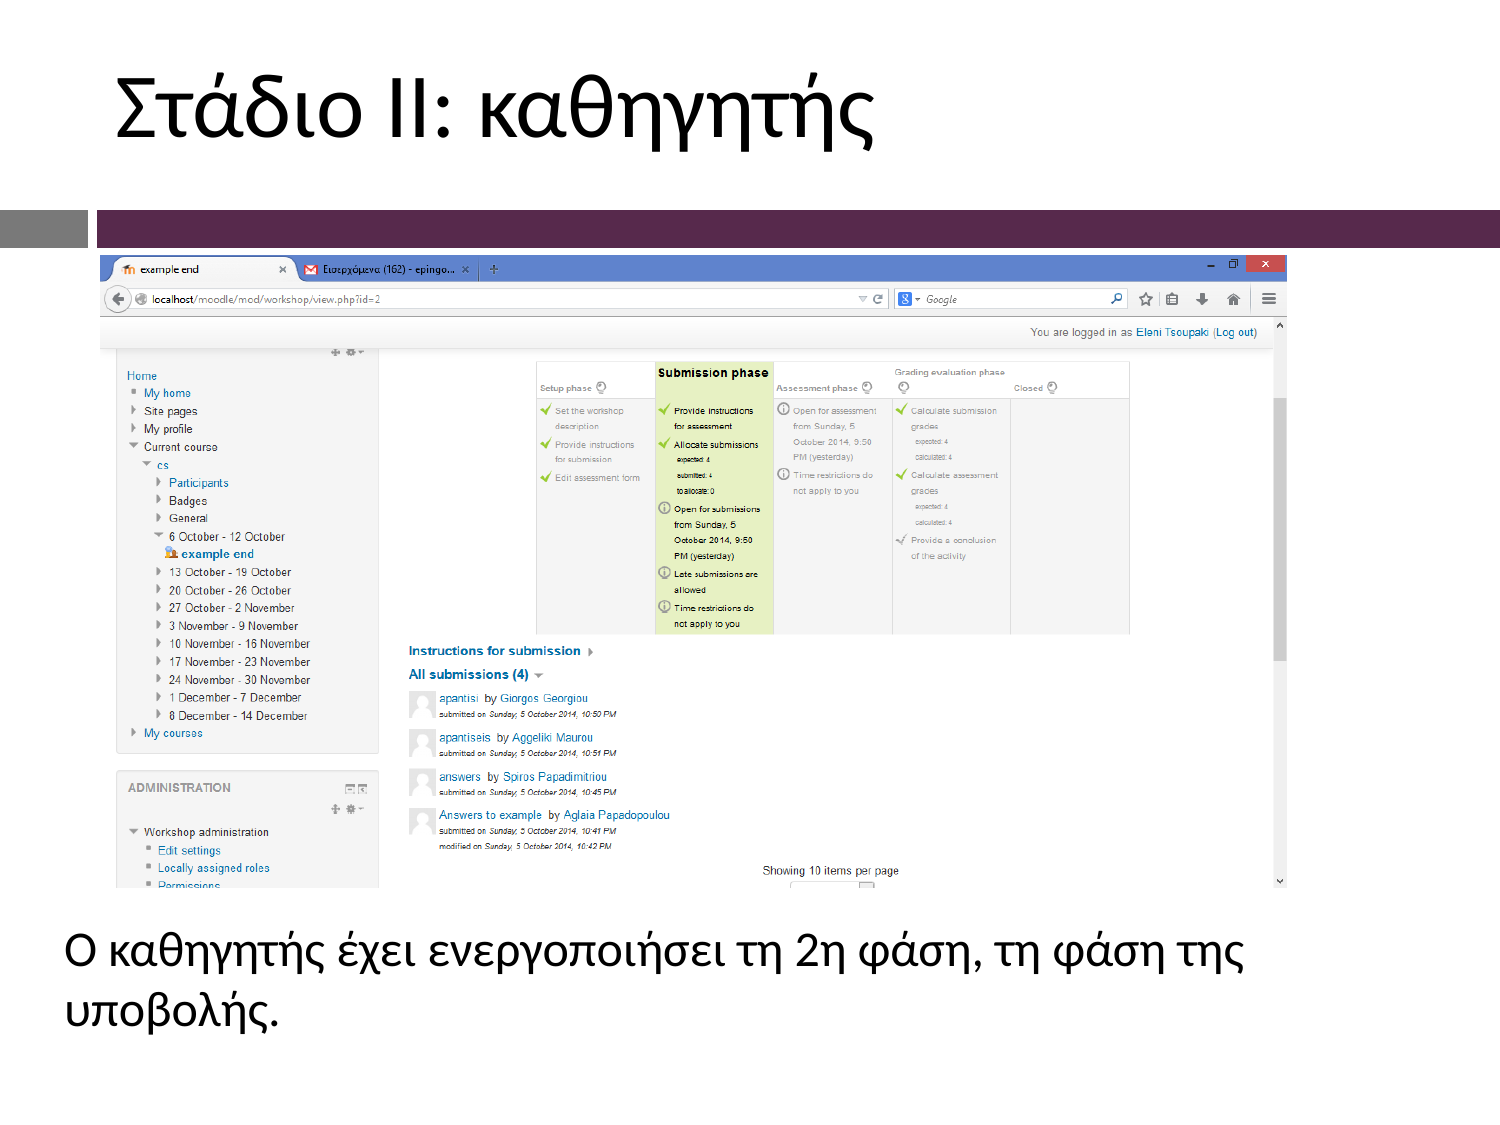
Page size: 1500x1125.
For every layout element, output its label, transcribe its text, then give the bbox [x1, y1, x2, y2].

title Στάδιο II: καθηγητής [100, 19, 1438, 182]
text_box Ο καθηγητής έχει ενεργοποιήσει τη 2η φάση, τη φάση της υποβολής. [64, 917, 1414, 1062]
picture [100, 255, 1287, 888]
